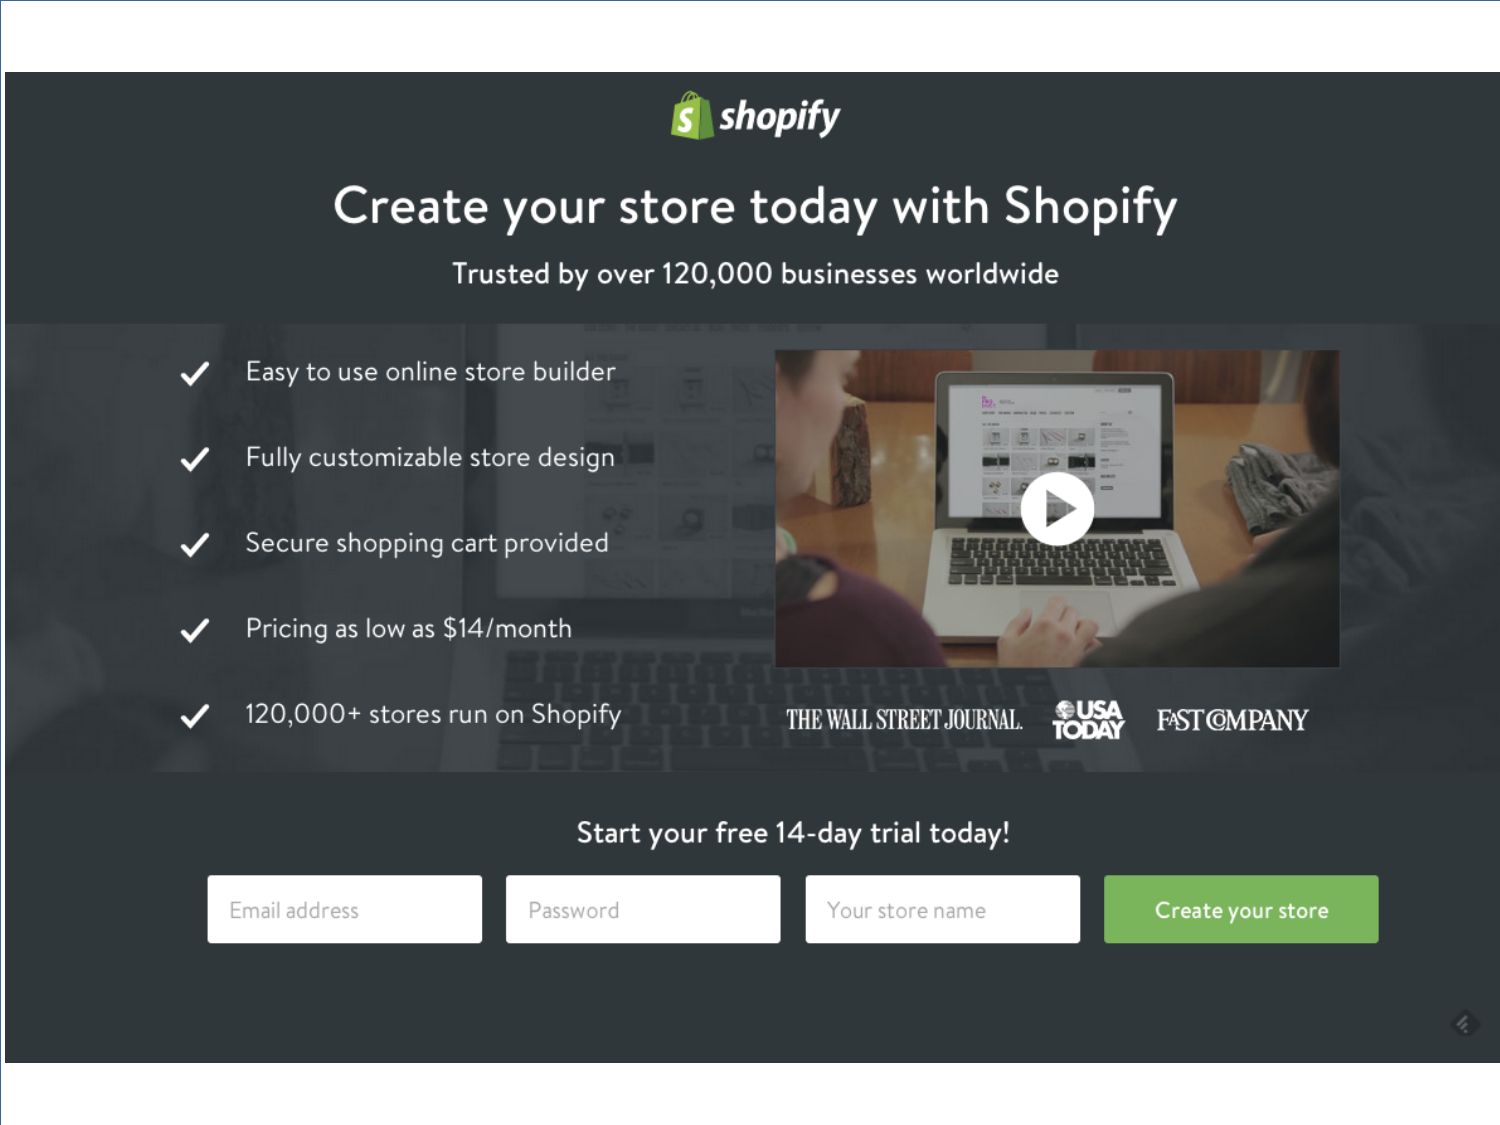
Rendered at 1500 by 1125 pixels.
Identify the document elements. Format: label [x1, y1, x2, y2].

picture [5, 72, 1500, 1063]
text_box [0, 0, 1500, 1125]
